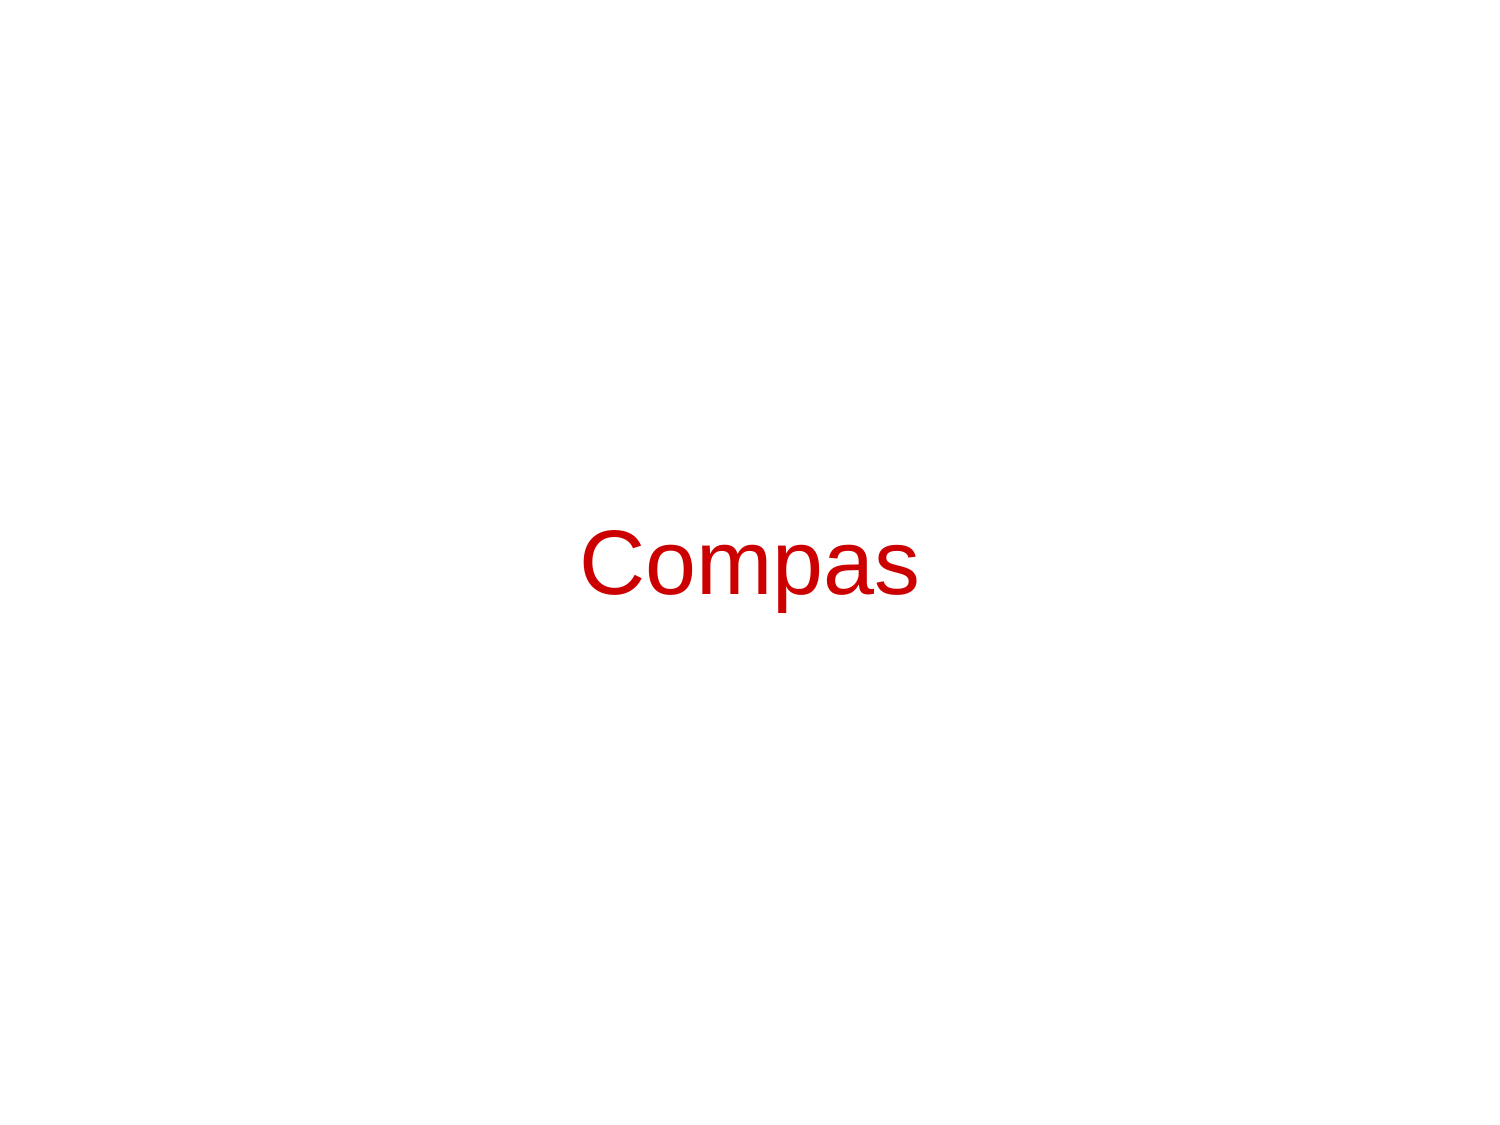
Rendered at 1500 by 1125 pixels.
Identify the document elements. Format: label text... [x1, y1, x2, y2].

title Compas [112, 468, 1388, 657]
